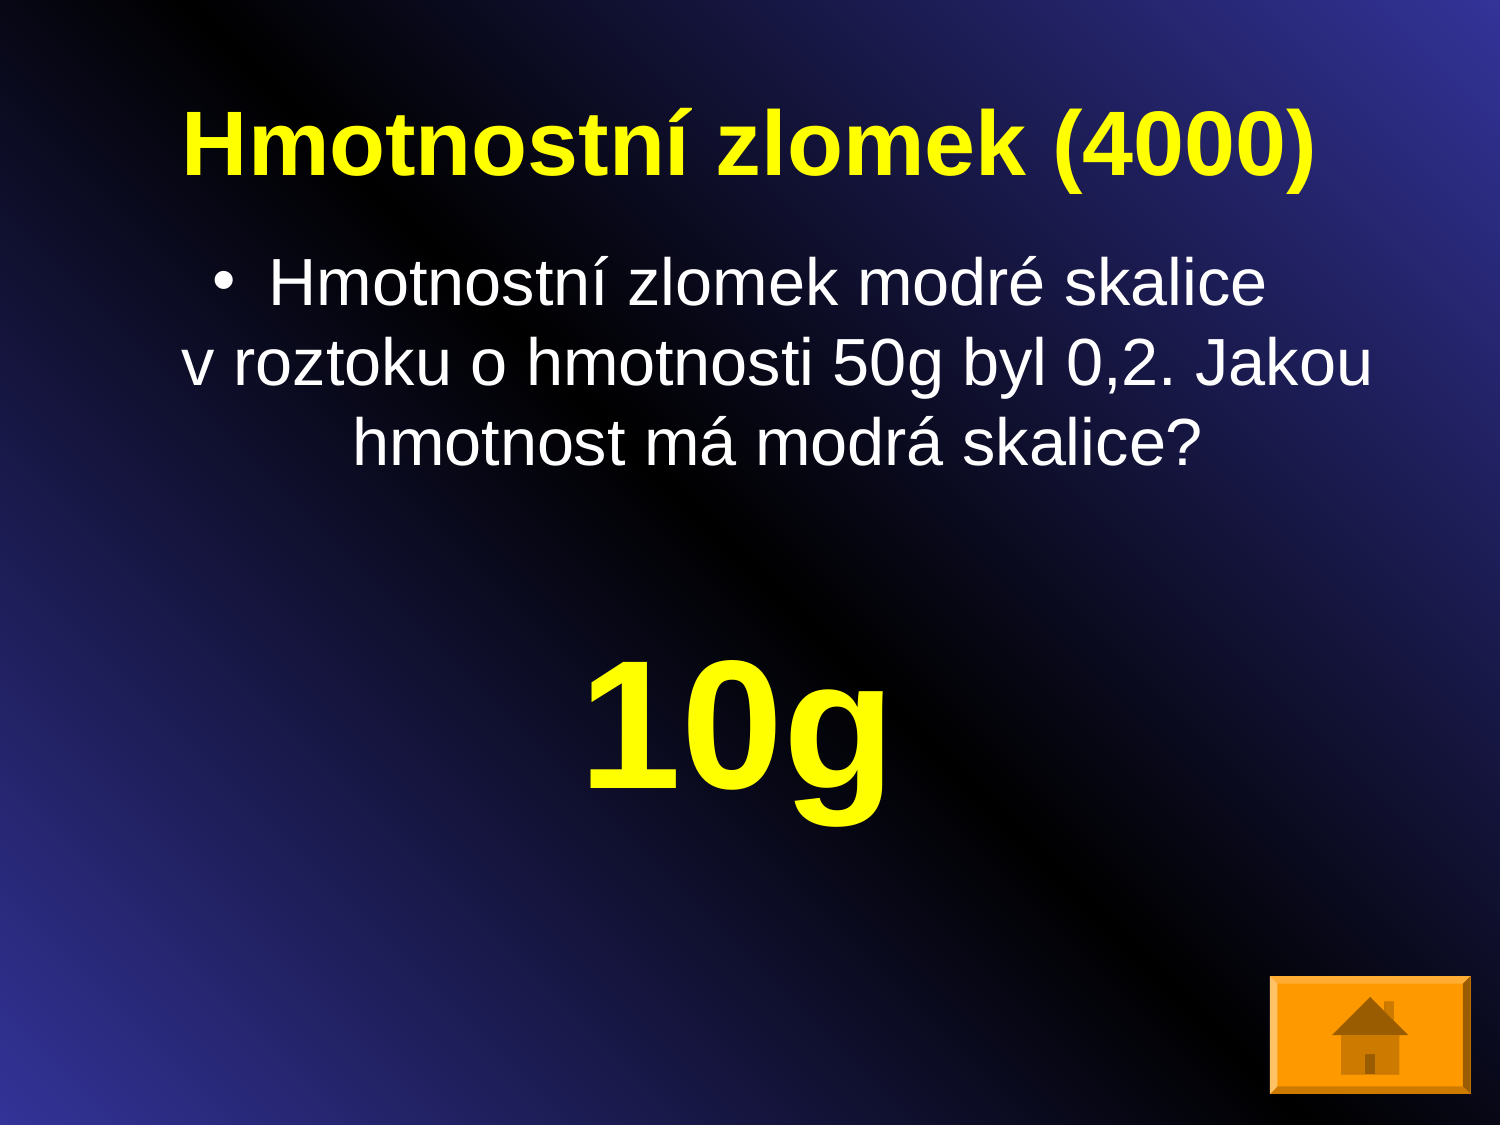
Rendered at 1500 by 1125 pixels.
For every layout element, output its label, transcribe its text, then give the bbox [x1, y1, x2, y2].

list Hmotnostní zlomek modré skalice v roztoku o hmotnosti 50g byl 0,2. Jakou hmotnost má modrá skalice? [76, 231, 1424, 504]
text_box 10g [64, 597, 1412, 834]
title Hmotnostní zlomek (4000) [75, 45, 1426, 233]
text_box [1271, 976, 1471, 1094]
